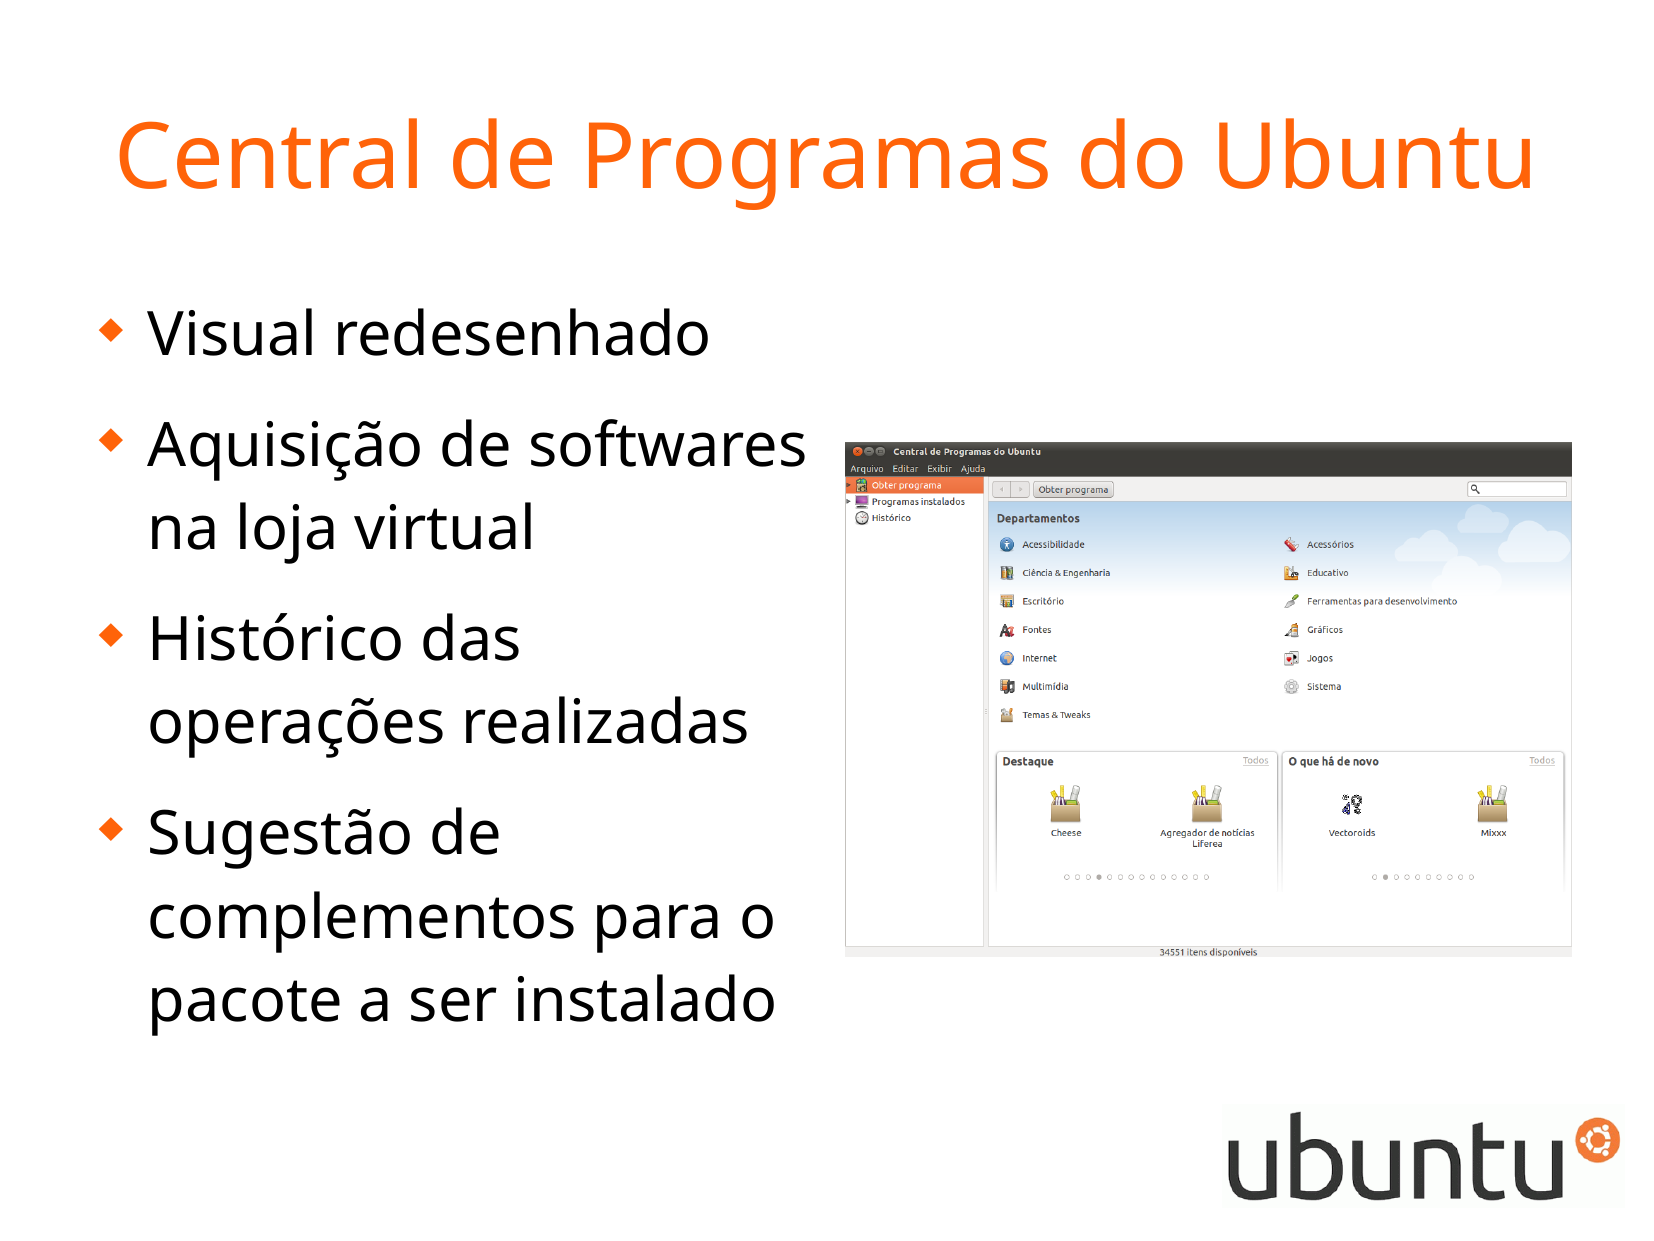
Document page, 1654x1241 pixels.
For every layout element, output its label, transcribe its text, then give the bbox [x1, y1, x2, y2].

list Visual redesenhado Aquisição de softwares na loja virtual Histórico das operações realizadas Sugestão de complementos para o pacote a ser instalado [82, 290, 809, 1109]
picture [845, 442, 1572, 957]
title Central de Programas do Ubuntu [82, 49, 1571, 257]
picture [1222, 1104, 1625, 1208]
